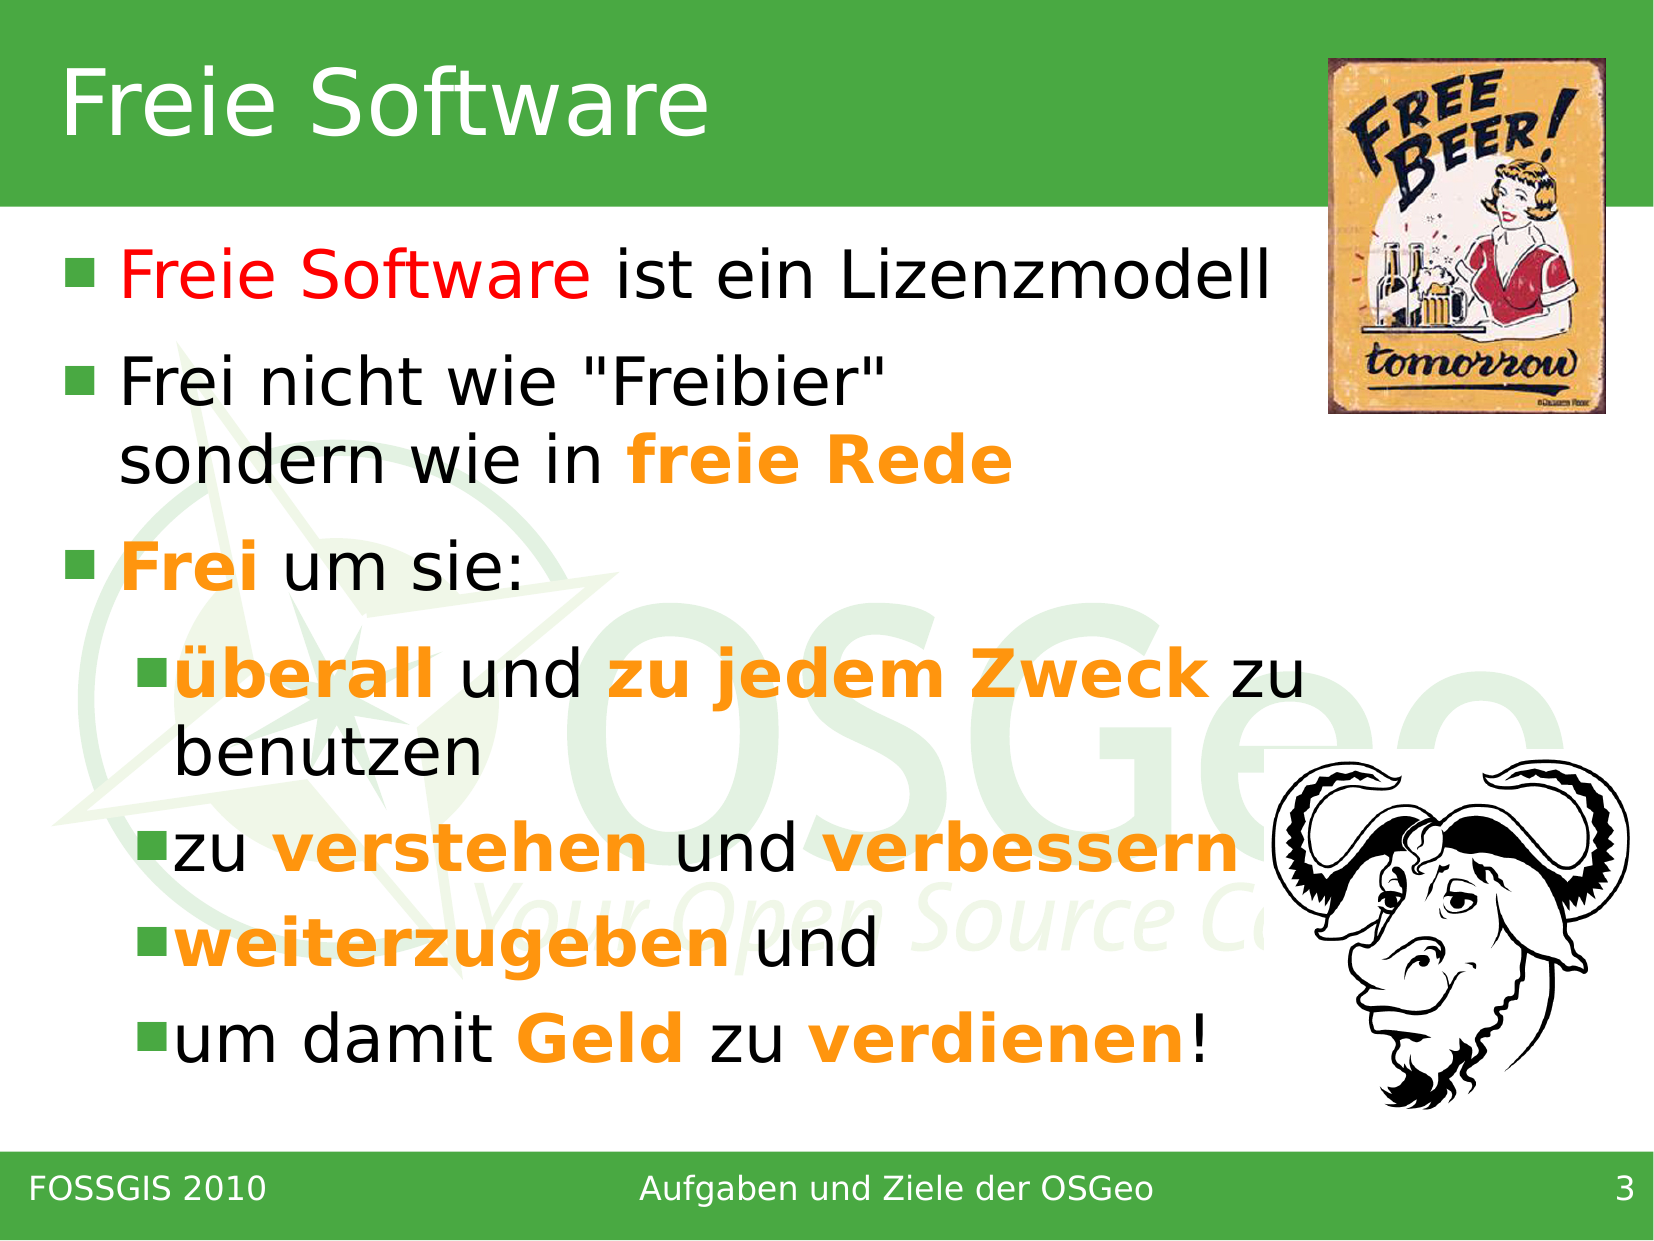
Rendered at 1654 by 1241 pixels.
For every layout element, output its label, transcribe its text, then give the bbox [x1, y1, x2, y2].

title Freie Software [59, 29, 1536, 178]
picture [1264, 749, 1636, 1119]
list Freie Software ist ein Lizenzmodell Frei nicht wie "Freibier" sondern wie in freie Rede Frei um sie: überall und zu jedem Zweck zu benutzen zu verstehen und verbessern weiterzugeben und um damit Geld zu verdienen! [47, 236, 1595, 1078]
picture [1328, 58, 1606, 414]
